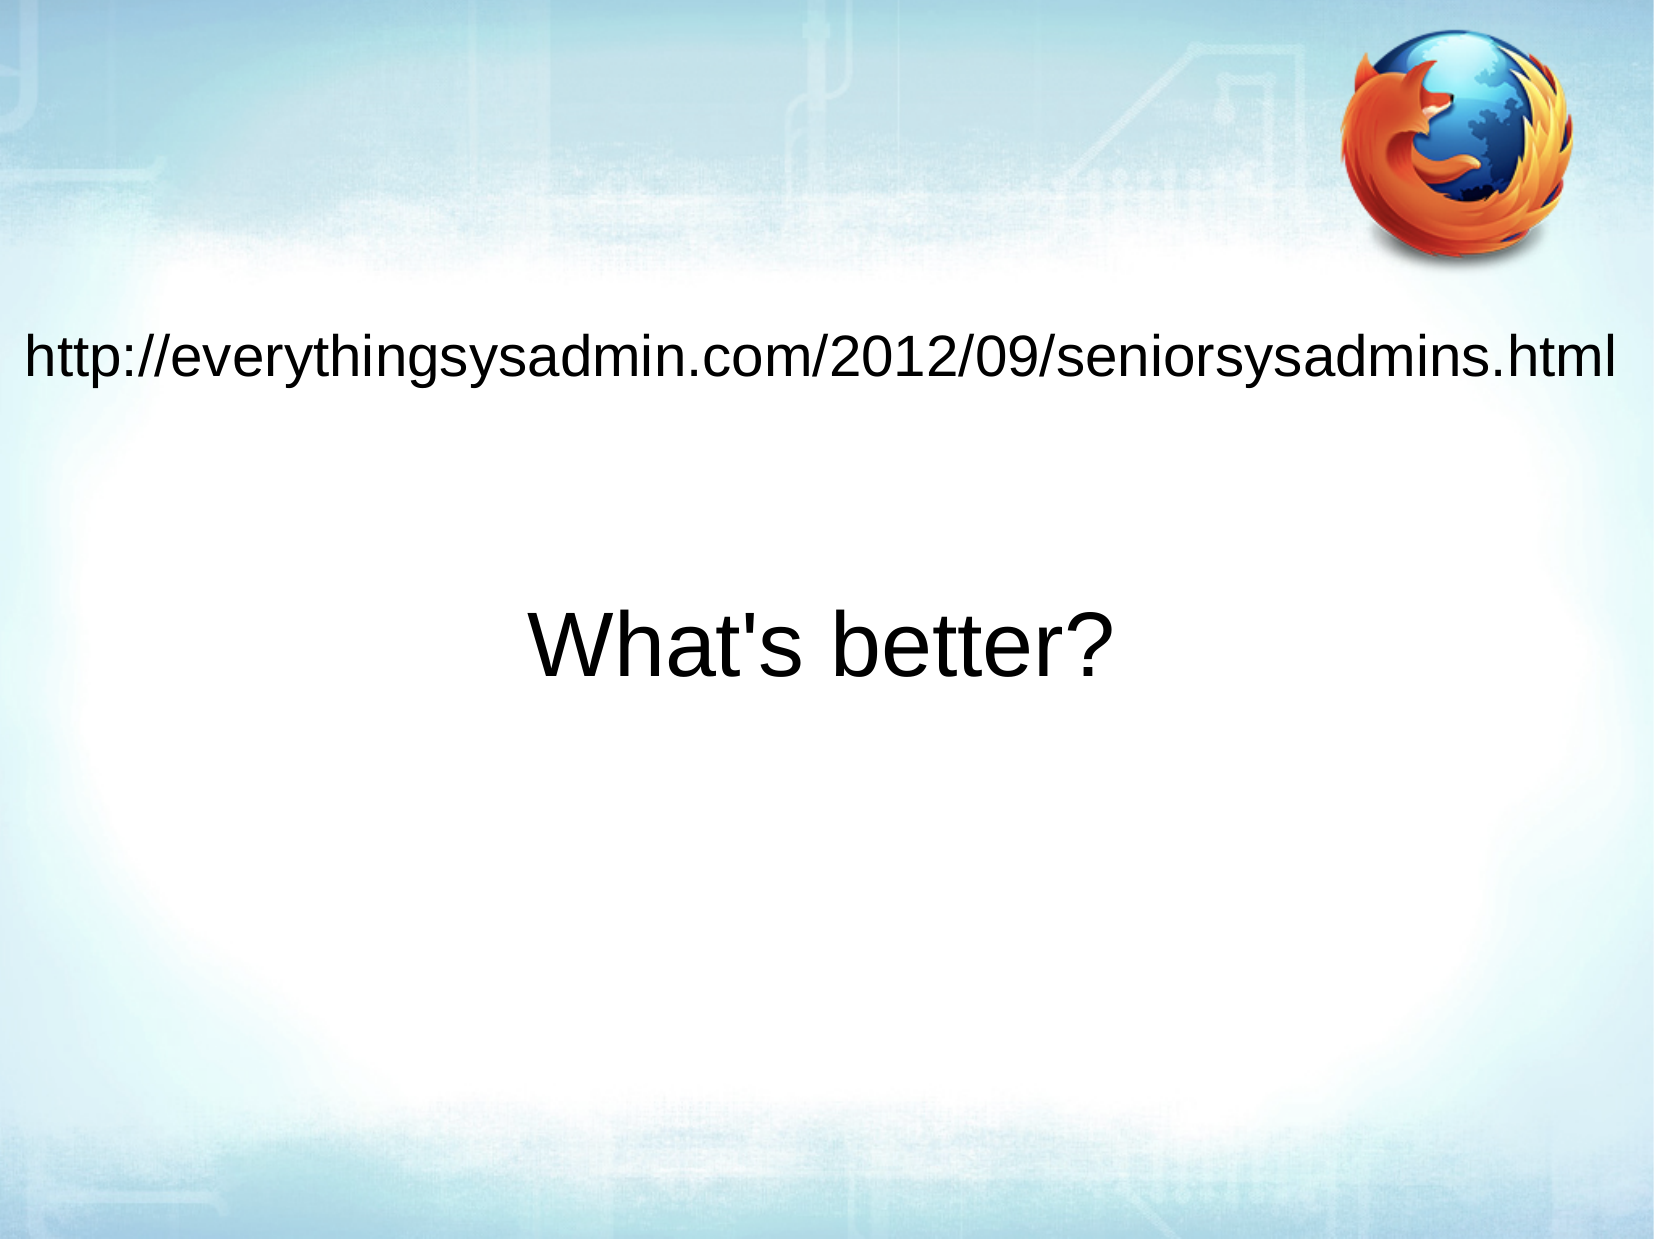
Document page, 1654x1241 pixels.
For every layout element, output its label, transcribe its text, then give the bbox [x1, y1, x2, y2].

picture [0, 0, 1654, 1239]
title http://everythingsysadmin.com/2012/09/seniorsysadmins.html What's better? [13, 328, 1630, 1008]
